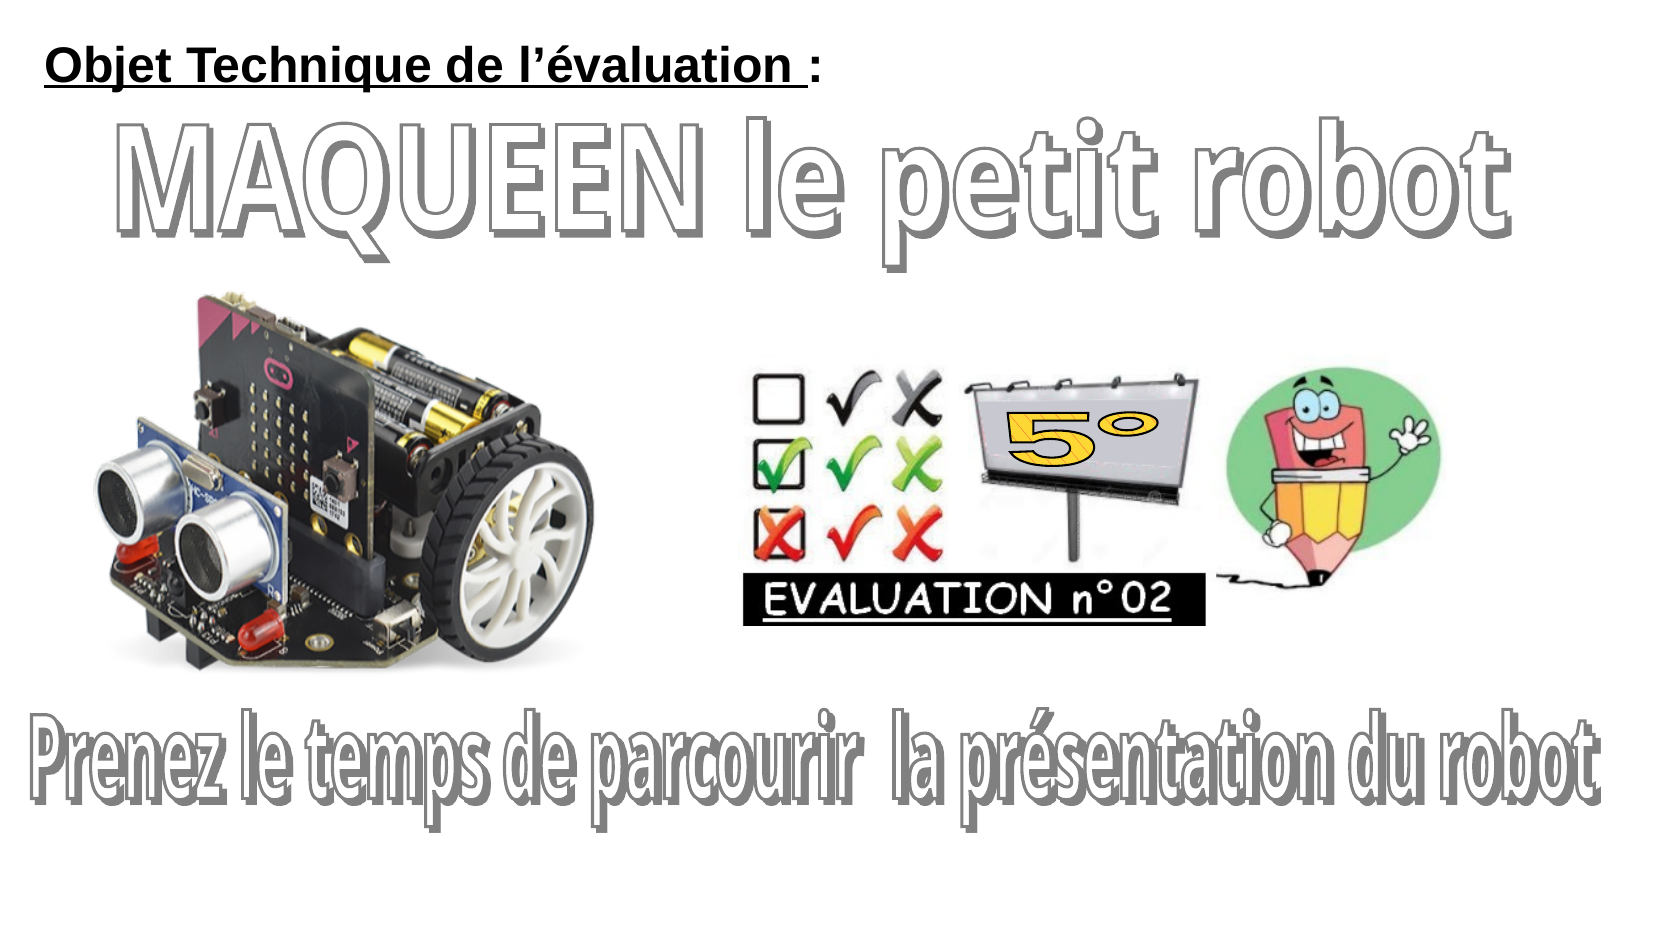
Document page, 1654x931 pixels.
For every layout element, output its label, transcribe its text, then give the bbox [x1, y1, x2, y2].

text_box Prenez le temps de parcourir la présentation du robot [257, 733, 288, 800]
text_box MAQUEEN le petit robot [622, 124, 698, 231]
text_box Prenez le temps de parcourir la présentation du robot [627, 733, 656, 800]
text_box MAQUEEN le petit robot [1021, 132, 1066, 233]
text_box MAQUEEN le petit robot [556, 124, 606, 231]
text_box Prenez le temps de parcourir la présentation du robot [1156, 720, 1179, 800]
text_box MAQUEEN le petit robot [490, 124, 540, 231]
text_box Prenez le temps de parcourir la présentation du robot [1464, 733, 1496, 800]
text_box Prenez le temps de parcourir la présentation du robot [162, 733, 193, 800]
text_box MAQUEEN le petit robot [1078, 149, 1097, 231]
text_box Prenez le temps de parcourir la présentation du robot [368, 733, 417, 799]
text_box Prenez le temps de parcourir la présentation du robot [195, 734, 221, 799]
text_box Prenez le temps de parcourir la présentation du robot [1298, 733, 1328, 799]
text_box MAQUEEN le petit robot [218, 124, 300, 231]
text_box Prenez le temps de parcourir la présentation du robot [1084, 733, 1115, 800]
text_box Prenez le temps de parcourir la présentation du robot [1260, 733, 1292, 800]
text_box Prenez le temps de parcourir la présentation du robot [1349, 709, 1380, 800]
picture [59, 259, 629, 709]
text_box Prenez le temps de parcourir la présentation du robot [687, 733, 713, 800]
text_box MAQUEEN le petit robot [1108, 132, 1153, 233]
text_box Prenez le temps de parcourir la présentation du robot [126, 733, 157, 799]
text_box Prenez le temps de parcourir la présentation du robot [541, 733, 571, 800]
text_box Prenez le temps de parcourir la présentation du robot [460, 733, 485, 800]
text_box Prenez le temps de parcourir la présentation du robot [425, 733, 456, 827]
text_box Prenez le temps de parcourir la présentation du robot [90, 733, 120, 800]
text_box Prenez le temps de parcourir la présentation du robot [837, 733, 859, 799]
text_box Prenez le temps de parcourir la présentation du robot [961, 733, 992, 827]
text_box MAQUEEN le petit robot [1461, 132, 1506, 233]
text_box MAQUEEN le petit robot [304, 123, 385, 257]
text_box Prenez le temps de parcourir la présentation du robot [998, 733, 1020, 799]
text_box Prenez le temps de parcourir la présentation du robot [1056, 733, 1081, 800]
text_box Prenez le temps de parcourir la présentation du robot [909, 733, 938, 800]
text_box Prenez le temps de parcourir la présentation du robot [1182, 733, 1211, 800]
text_box Prenez le temps de parcourir la présentation du robot [1021, 733, 1052, 800]
text_box MAQUEEN le petit robot [401, 124, 471, 233]
text_box MAQUEEN le petit robot [1320, 118, 1381, 233]
text_box Objet Technique de l’évaluation : [29, 29, 886, 119]
text_box MAQUEEN le petit robot [118, 124, 208, 231]
text_box MAQUEEN le petit robot [779, 148, 839, 233]
text_box 5° [1007, 412, 1095, 466]
text_box Prenez le temps de parcourir la présentation du robot [664, 733, 685, 799]
text_box MAQUEEN le petit robot [1390, 148, 1454, 233]
text_box MAQUEEN le petit robot [954, 148, 1014, 233]
text_box Prenez le temps de parcourir la présentation du robot [1537, 733, 1569, 800]
text_box Prenez le temps de parcourir la présentation du robot [1216, 720, 1239, 800]
text_box MAQUEEN le petit robot [747, 119, 766, 231]
text_box 5° [1098, 412, 1158, 436]
text_box MAQUEEN le petit robot [1078, 118, 1098, 140]
text_box MAQUEEN le petit robot [1196, 148, 1239, 231]
text_box Prenez le temps de parcourir la présentation du robot [1388, 734, 1418, 800]
text_box Prenez le temps de parcourir la présentation du robot [1502, 709, 1533, 800]
text_box Prenez le temps de parcourir la présentation du robot [717, 733, 749, 800]
text_box Prenez le temps de parcourir la présentation du robot [305, 720, 328, 800]
text_box Prenez le temps de parcourir la présentation du robot [1572, 720, 1595, 800]
text_box Prenez le temps de parcourir la présentation du robot [504, 709, 534, 800]
text_box Prenez le temps de parcourir la présentation du robot [755, 734, 785, 800]
text_box MAQUEEN le petit robot [1243, 148, 1306, 233]
text_box MAQUEEN le petit robot [883, 148, 944, 267]
text_box Prenez le temps de parcourir la présentation du robot [793, 733, 815, 799]
picture [738, 354, 1447, 626]
text_box Prenez le temps de parcourir la présentation du robot [67, 733, 88, 799]
text_box Prenez le temps de parcourir la présentation du robot [332, 733, 362, 800]
text_box Prenez le temps de parcourir la présentation du robot [592, 733, 623, 827]
text_box Prenez le temps de parcourir la présentation du robot [31, 714, 61, 799]
text_box Prenez le temps de parcourir la présentation du robot [1441, 733, 1463, 799]
text_box Prenez le temps de parcourir la présentation du robot [1121, 733, 1151, 799]
